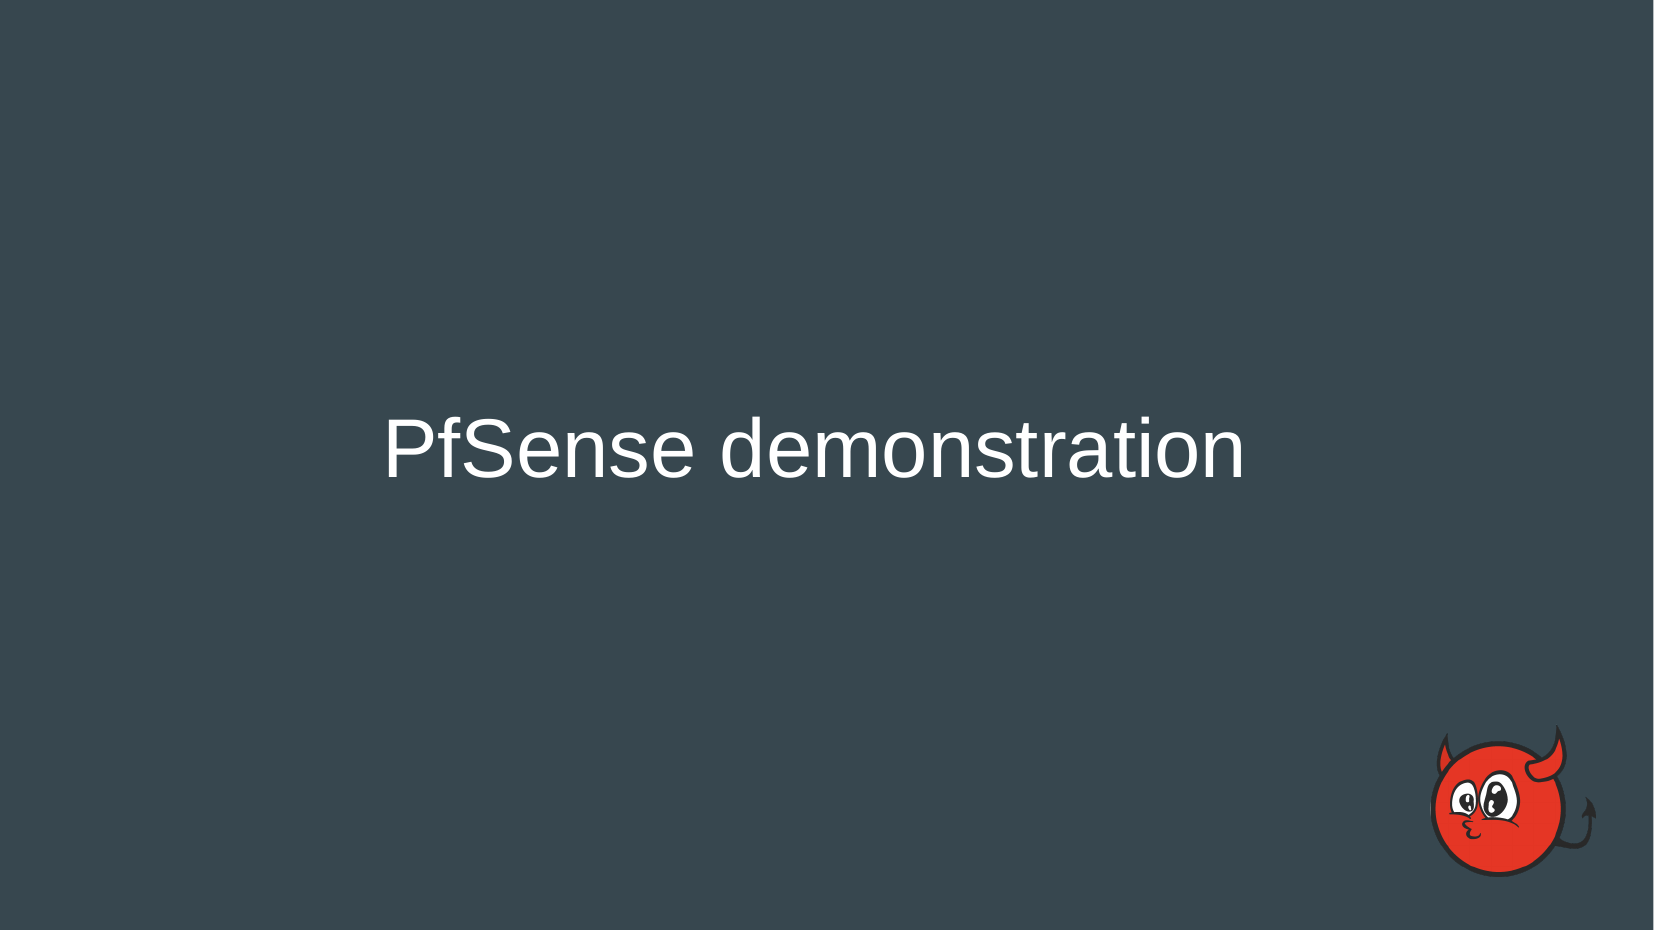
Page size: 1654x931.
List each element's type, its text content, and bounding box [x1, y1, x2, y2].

subtitle PfSense demonstration [105, 88, 1525, 811]
picture [1427, 717, 1598, 888]
